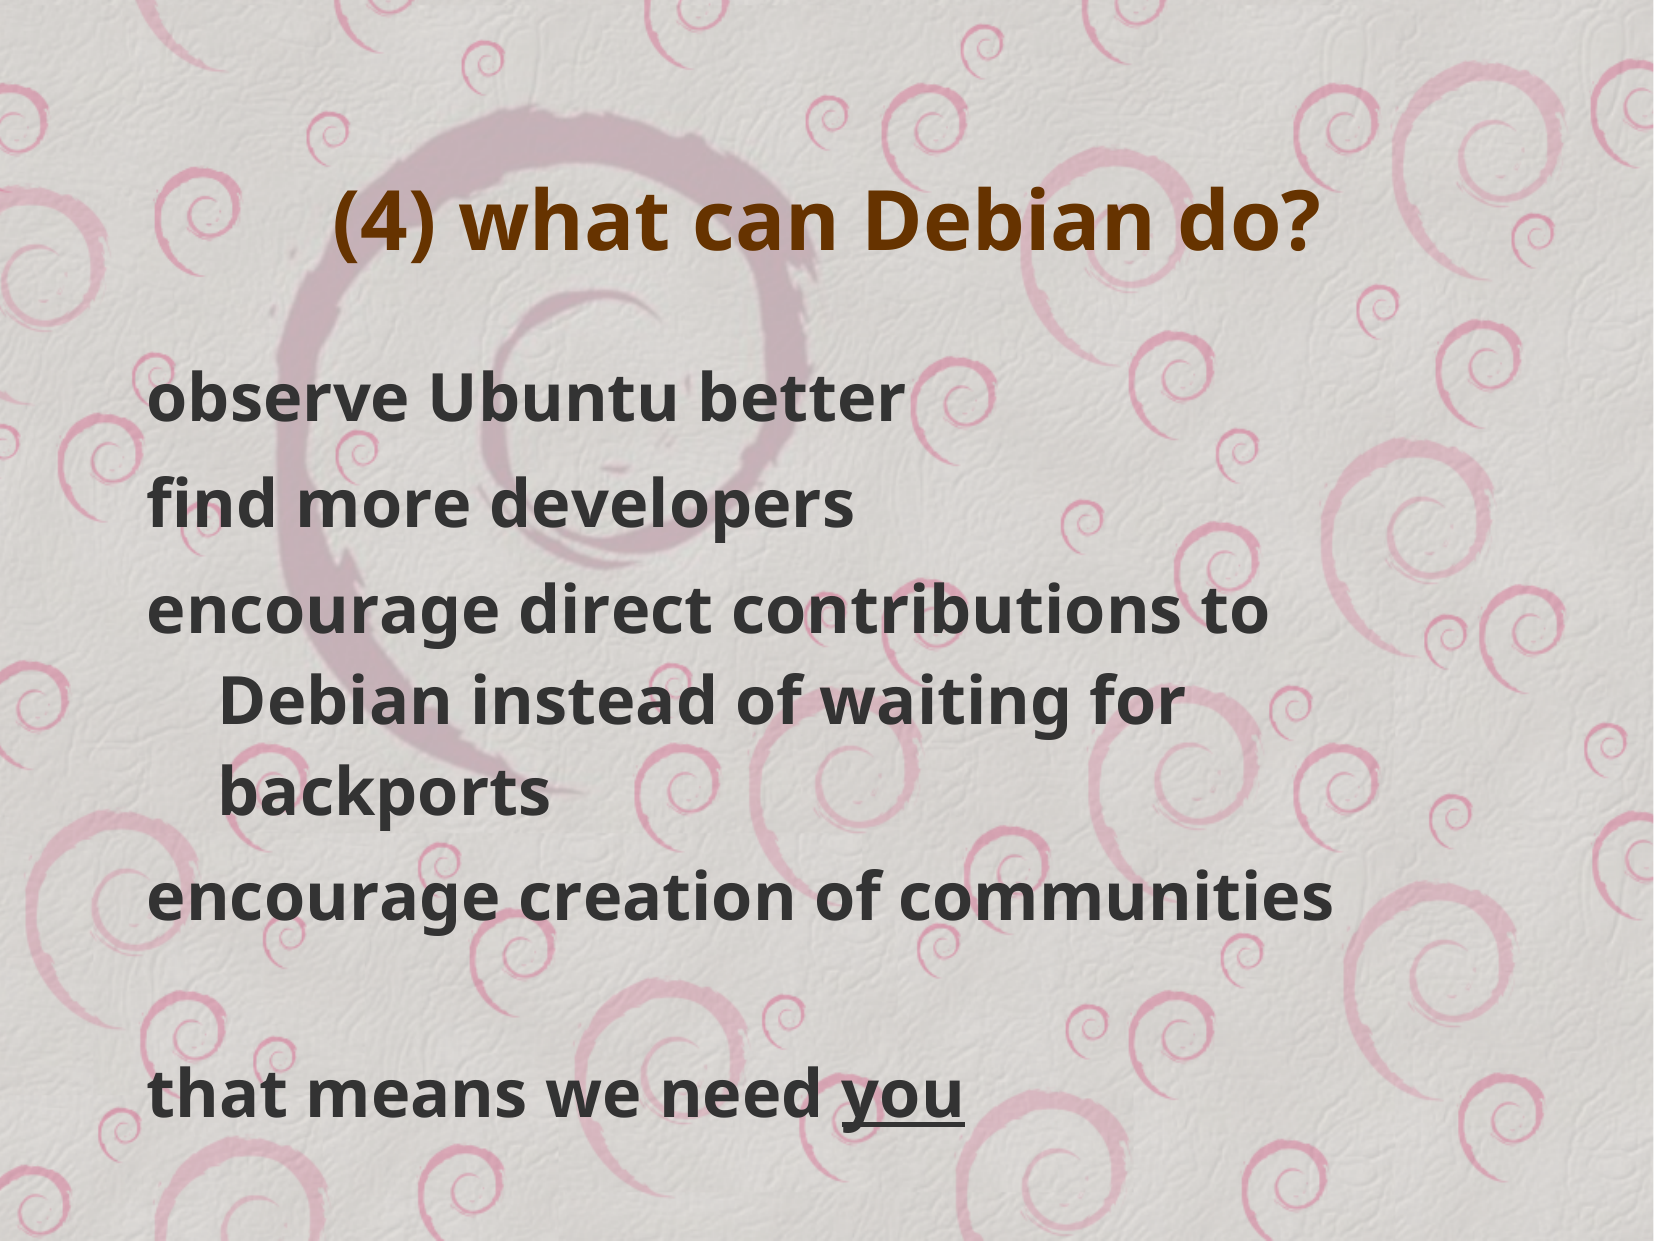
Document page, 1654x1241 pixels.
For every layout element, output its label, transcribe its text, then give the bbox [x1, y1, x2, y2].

title (4) what can Debian do? [121, 114, 1534, 322]
list observe Ubuntu better find more developers encourage direct contributions to Debian instead of waiting for backports encourage creation of communities that means we need you [134, 350, 1516, 1133]
picture [0, 0, 1654, 1241]
